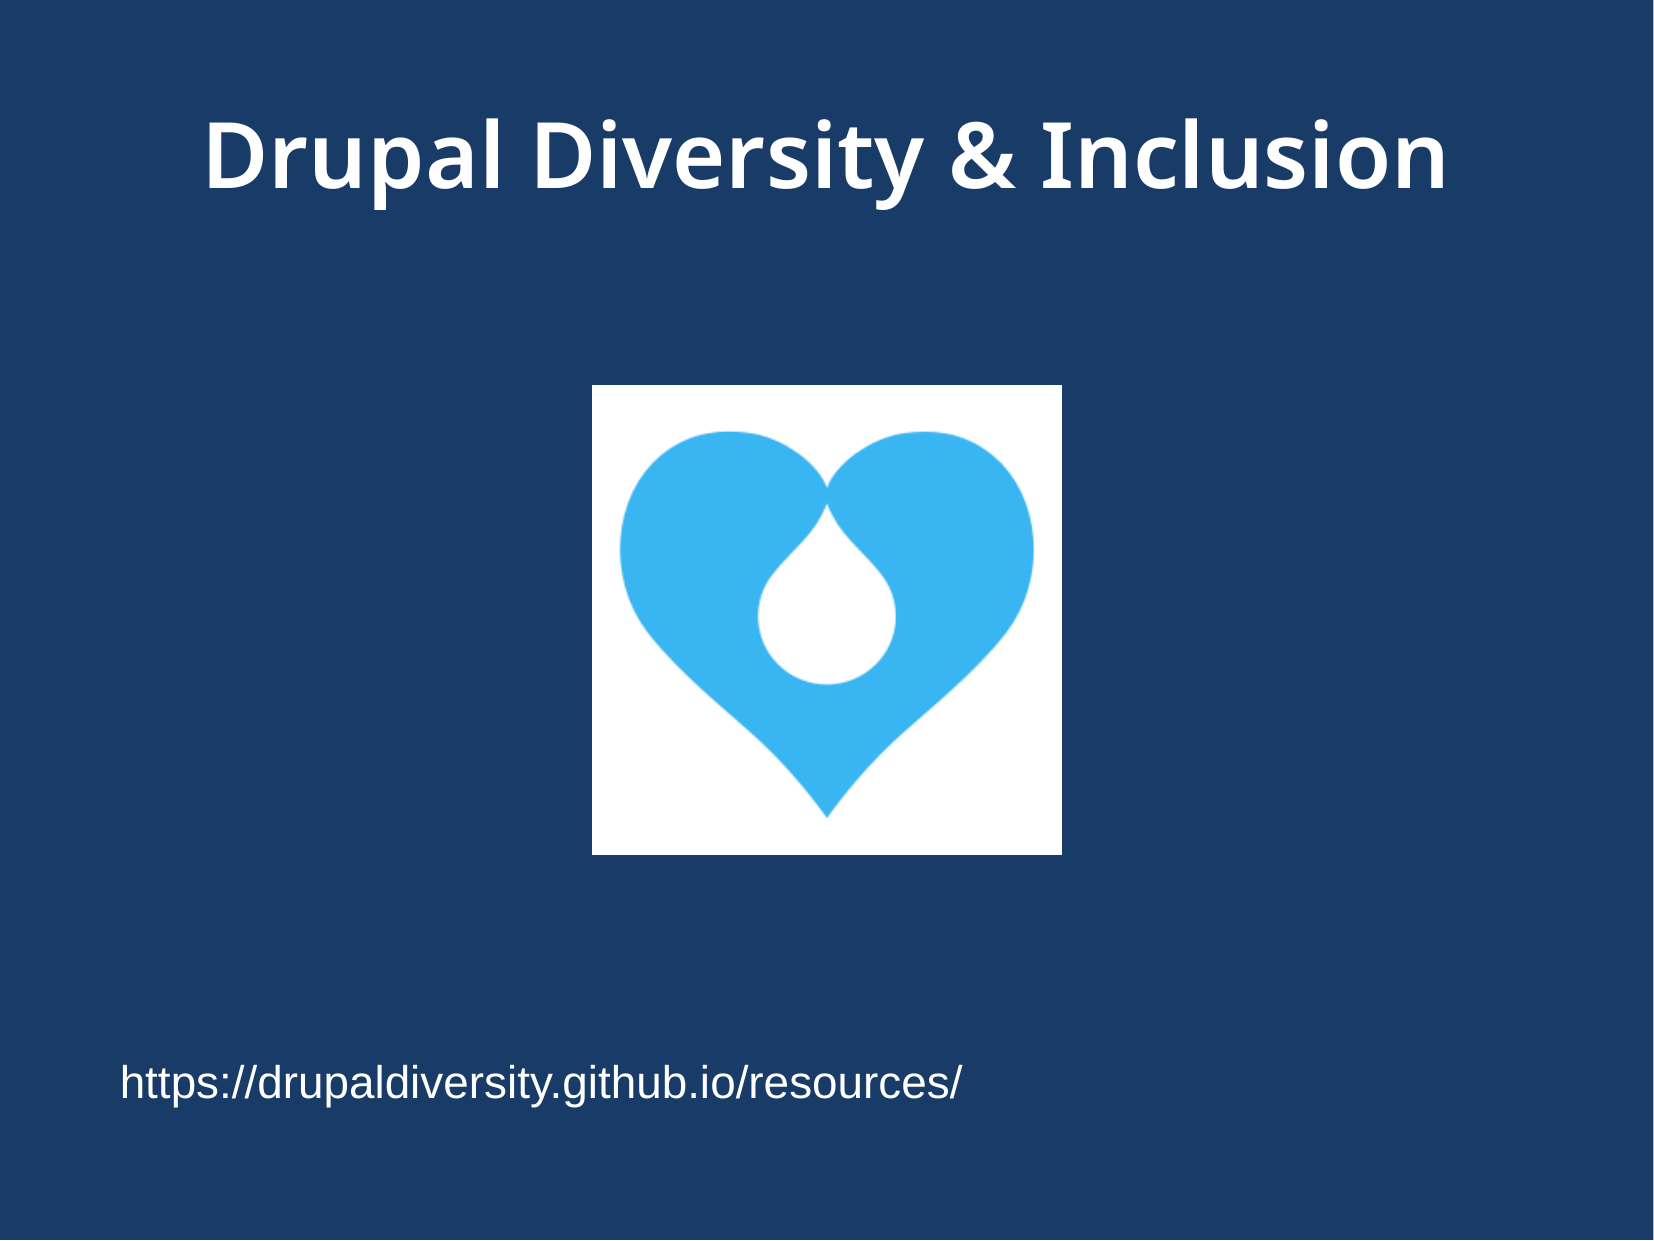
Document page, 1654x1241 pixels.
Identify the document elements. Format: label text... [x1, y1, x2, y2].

title Drupal Diversity & Inclusion [82, 49, 1571, 257]
text_box https://drupaldiversity.github.io/resources/ [105, 1050, 1516, 1126]
picture [592, 385, 1062, 855]
